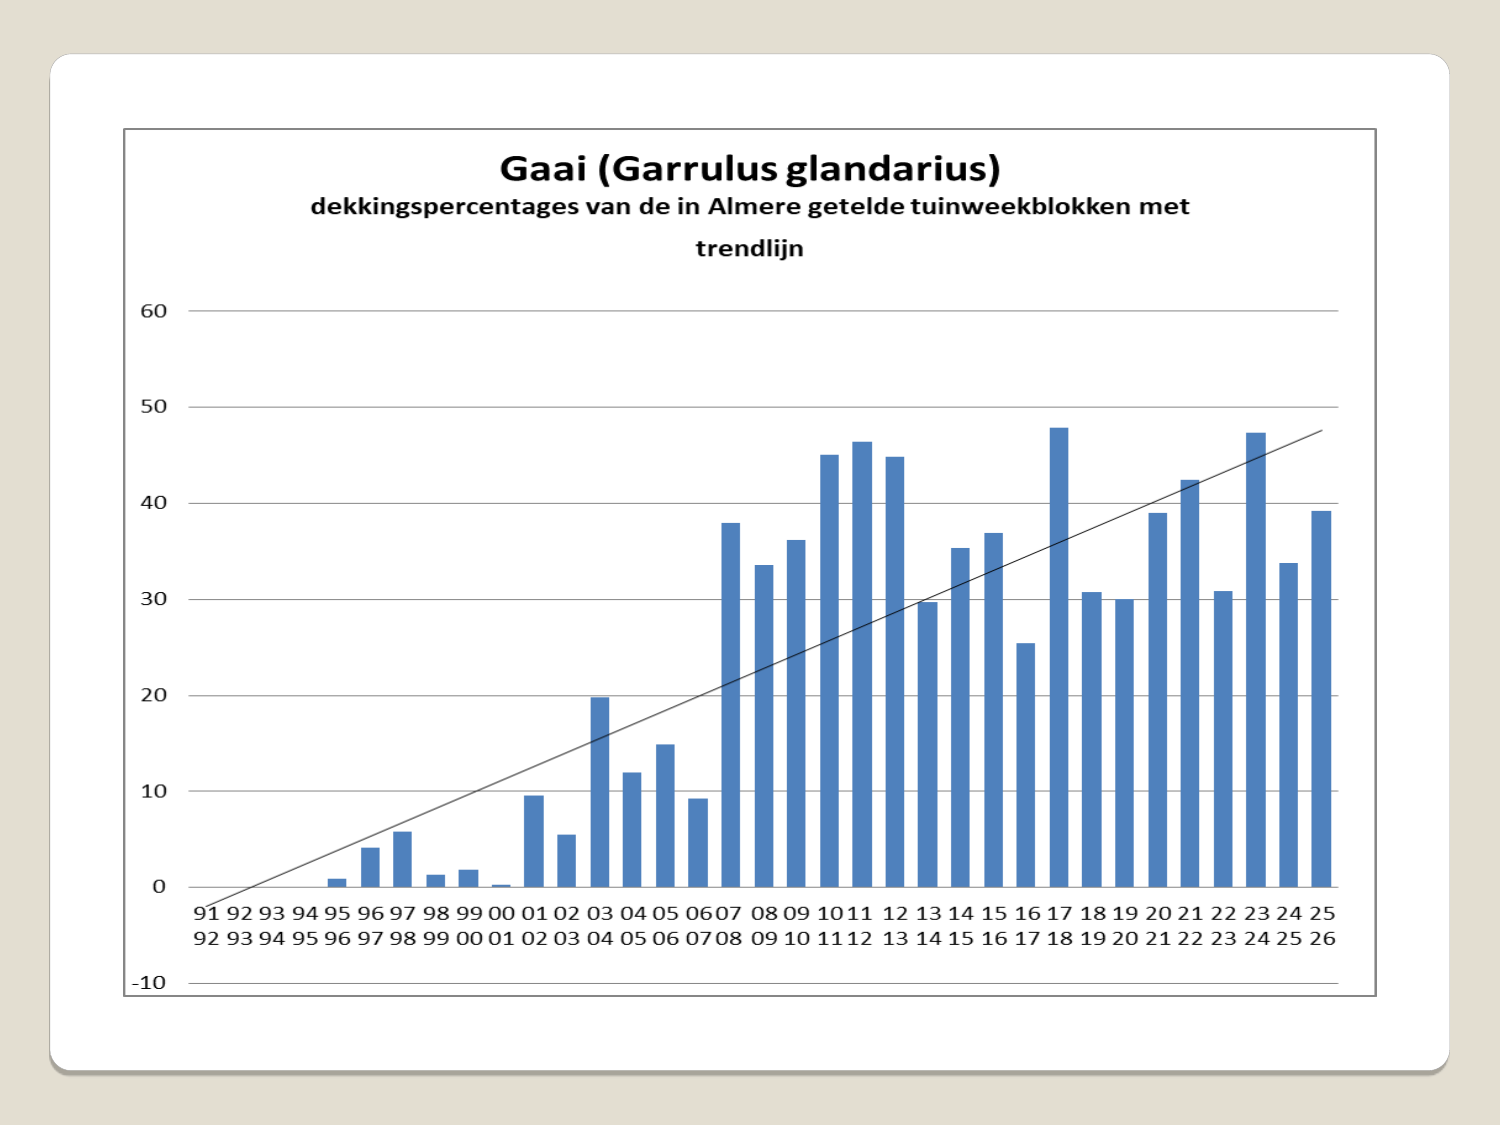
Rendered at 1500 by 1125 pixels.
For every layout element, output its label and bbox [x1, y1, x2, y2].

picture [123, 128, 1377, 997]
